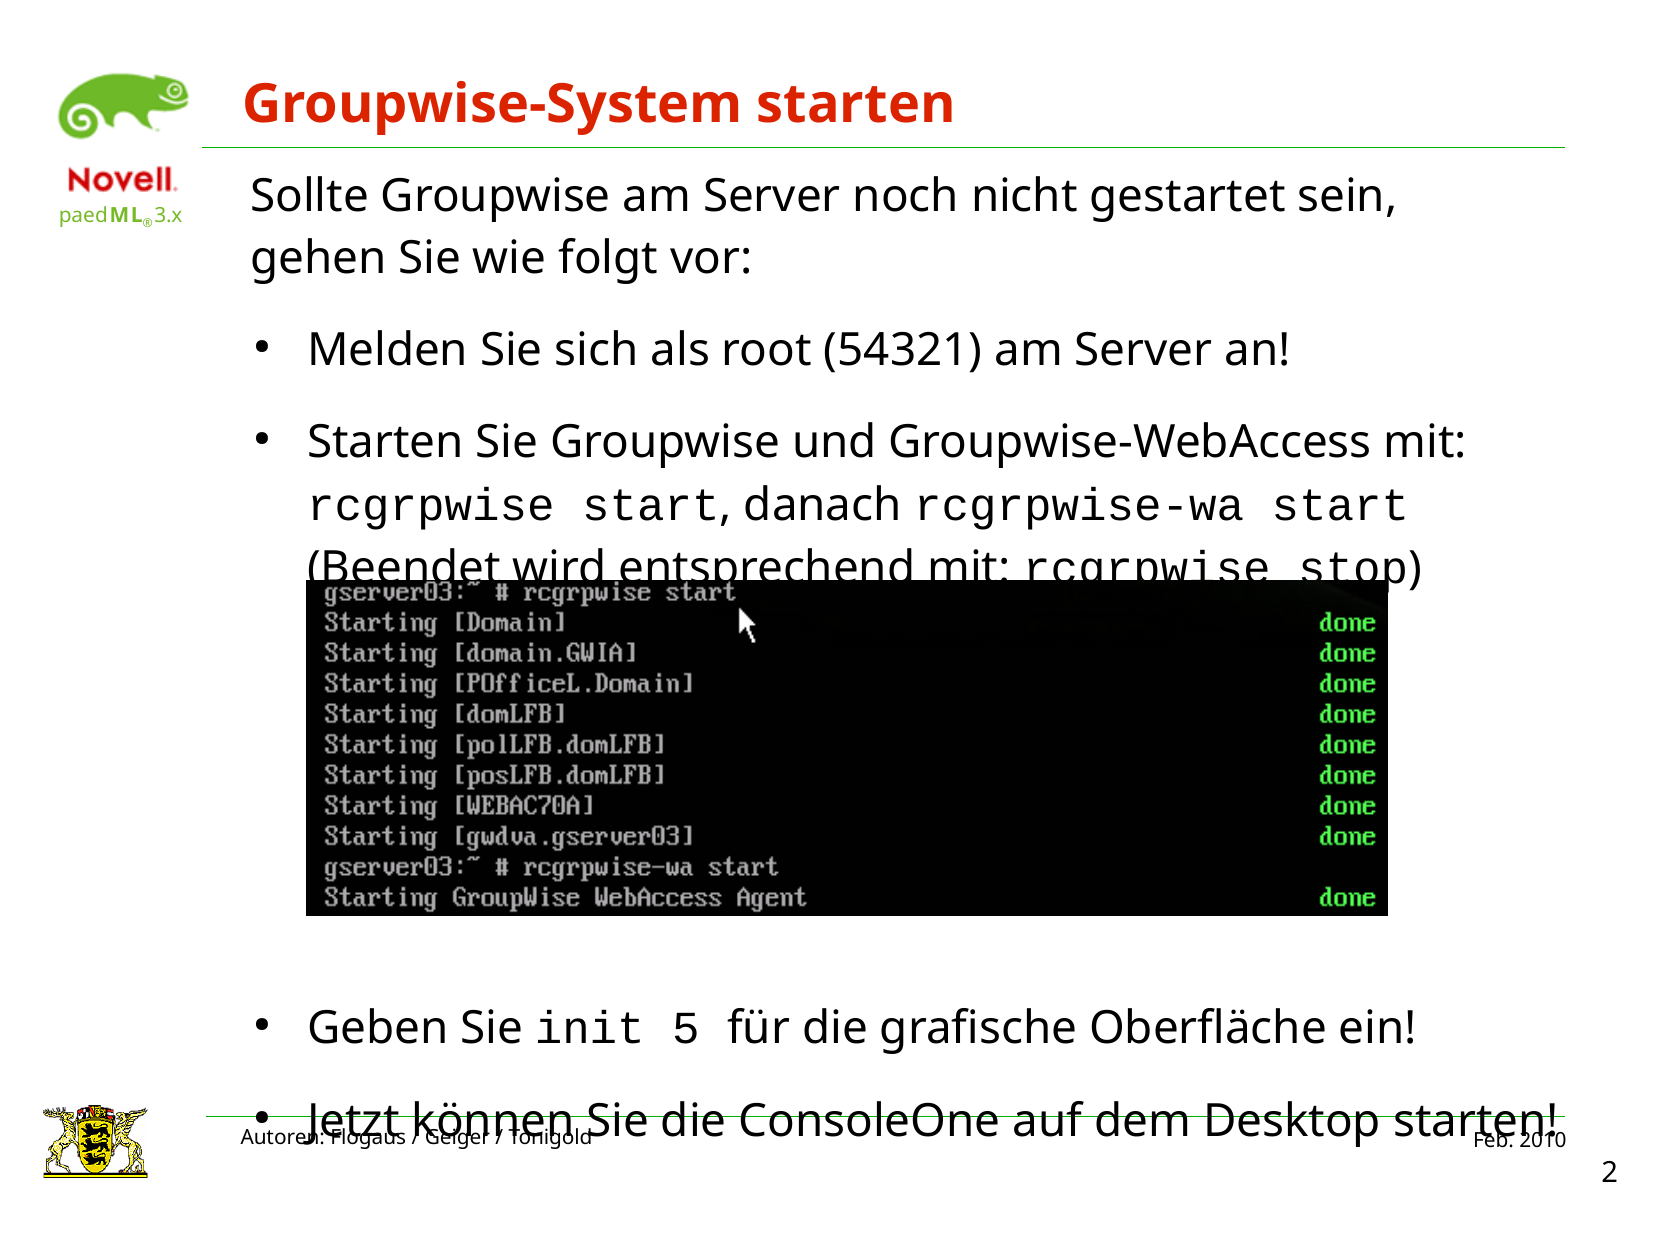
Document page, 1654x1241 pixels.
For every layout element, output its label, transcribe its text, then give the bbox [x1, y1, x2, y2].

list Sollte Groupwise am Server noch nicht gestartet sein, gehen Sie wie folgt vor: Melden Sie sich als root (54321) am Server an! Starten Sie Groupwise und Groupwise-WebAccess mit: rcgrpwise start, danach rcgrpwise-wa start (Beendet wird entsprechend mit: rcgrpwise stop) Geben Sie init 5 für die grafische Oberfläche ein! Jetzt können Sie die ConsoleOne auf dem Desktop starten! [236, 162, 1565, 1071]
chart [862, 916, 1565, 1059]
picture [44, 56, 202, 214]
title Groupwise-System starten [242, 67, 1577, 136]
picture [41, 1104, 148, 1180]
picture [306, 580, 1388, 916]
